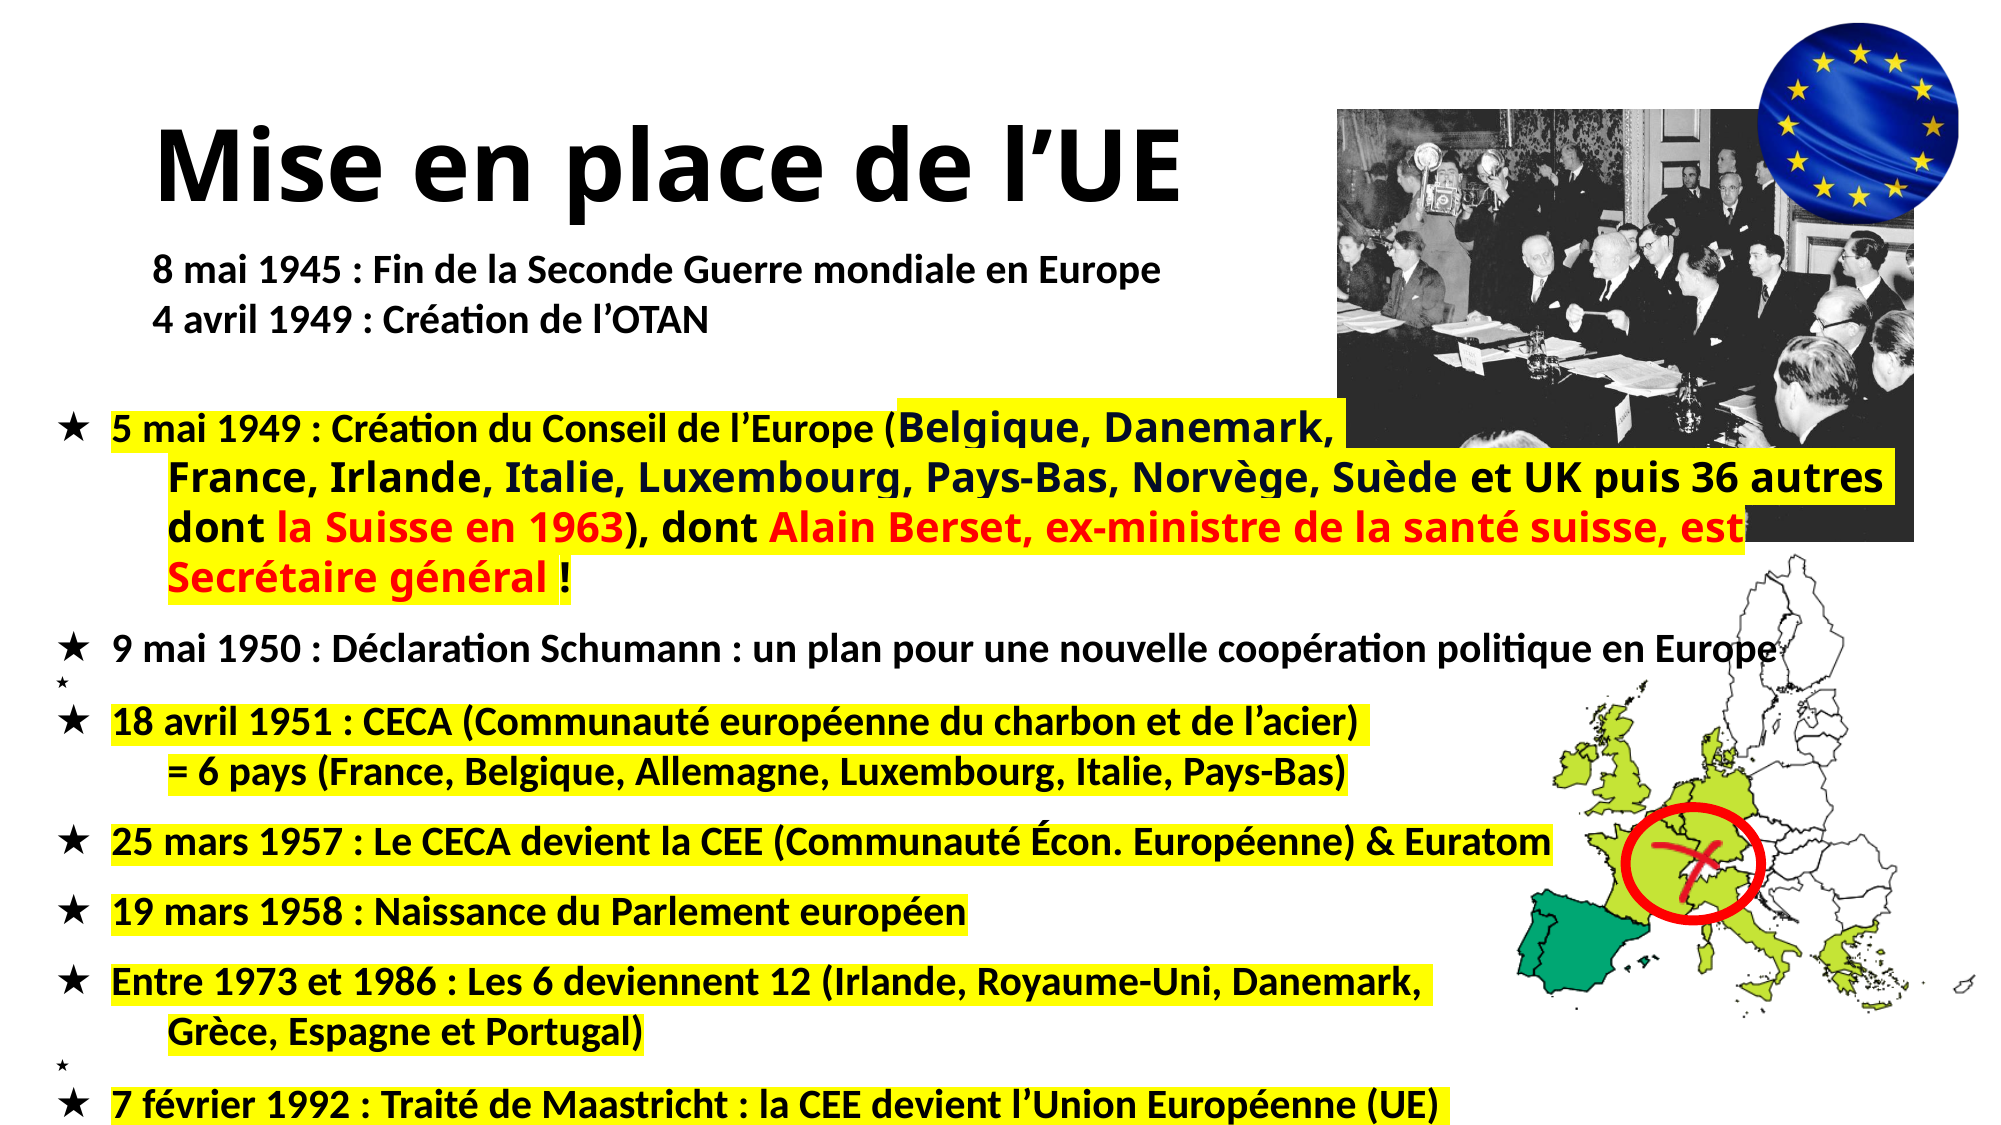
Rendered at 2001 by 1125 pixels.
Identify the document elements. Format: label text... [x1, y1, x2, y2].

picture [1337, 19, 2000, 393]
picture [1651, 840, 1723, 905]
text_box 5 mai 1949 : Création du Conseil de l’Europe (Belgique, Danemark, France, Irlande, Italie, Luxembourg, Pays-Bas, Norvège, Suède et UK puis 36 autres dont la Suisse en 1963), dont Alain Berset, ex-ministre de la santé suisse, est Secrétaire général ! 9 mai 1950 : Déclaration Schumann : un plan pour une nouvelle coopération politique en Europe 18 avril 1951 : CECA (Communauté européenne du charbon et de l’acier) = 6 pays (France, Belgique, Allemagne, Luxembourg, Italie, Pays-Bas) 25 mars 1957 : Le CECA devient la CEE (Communauté Écon. Européenne) & Euratom 19 mars 1958 : Naissance du Parlement européen Entre 1973 et 1986 : Les 6 deviennent 12 (Irlande, Royaume-Uni, Danemark, Grèce, Espagne et Portugal) 7 février 1992 : Traité de Maastricht : la CEE devient l’Union Européenne (UE) et parmi les 4 pays de l’AELE (N, I, L, CH), seule la Suisse dit NON à l’EEE (espace économique européen). [40, 393, 1934, 1125]
picture [1934, 542, 2000, 1025]
text_box 8 mai 1945 : Fin de la Seconde Guerre mondiale en Europe 4 avril 1949 : Création de l’OTAN [137, 234, 1307, 393]
title Mise en place de l’UE [137, 59, 1700, 278]
